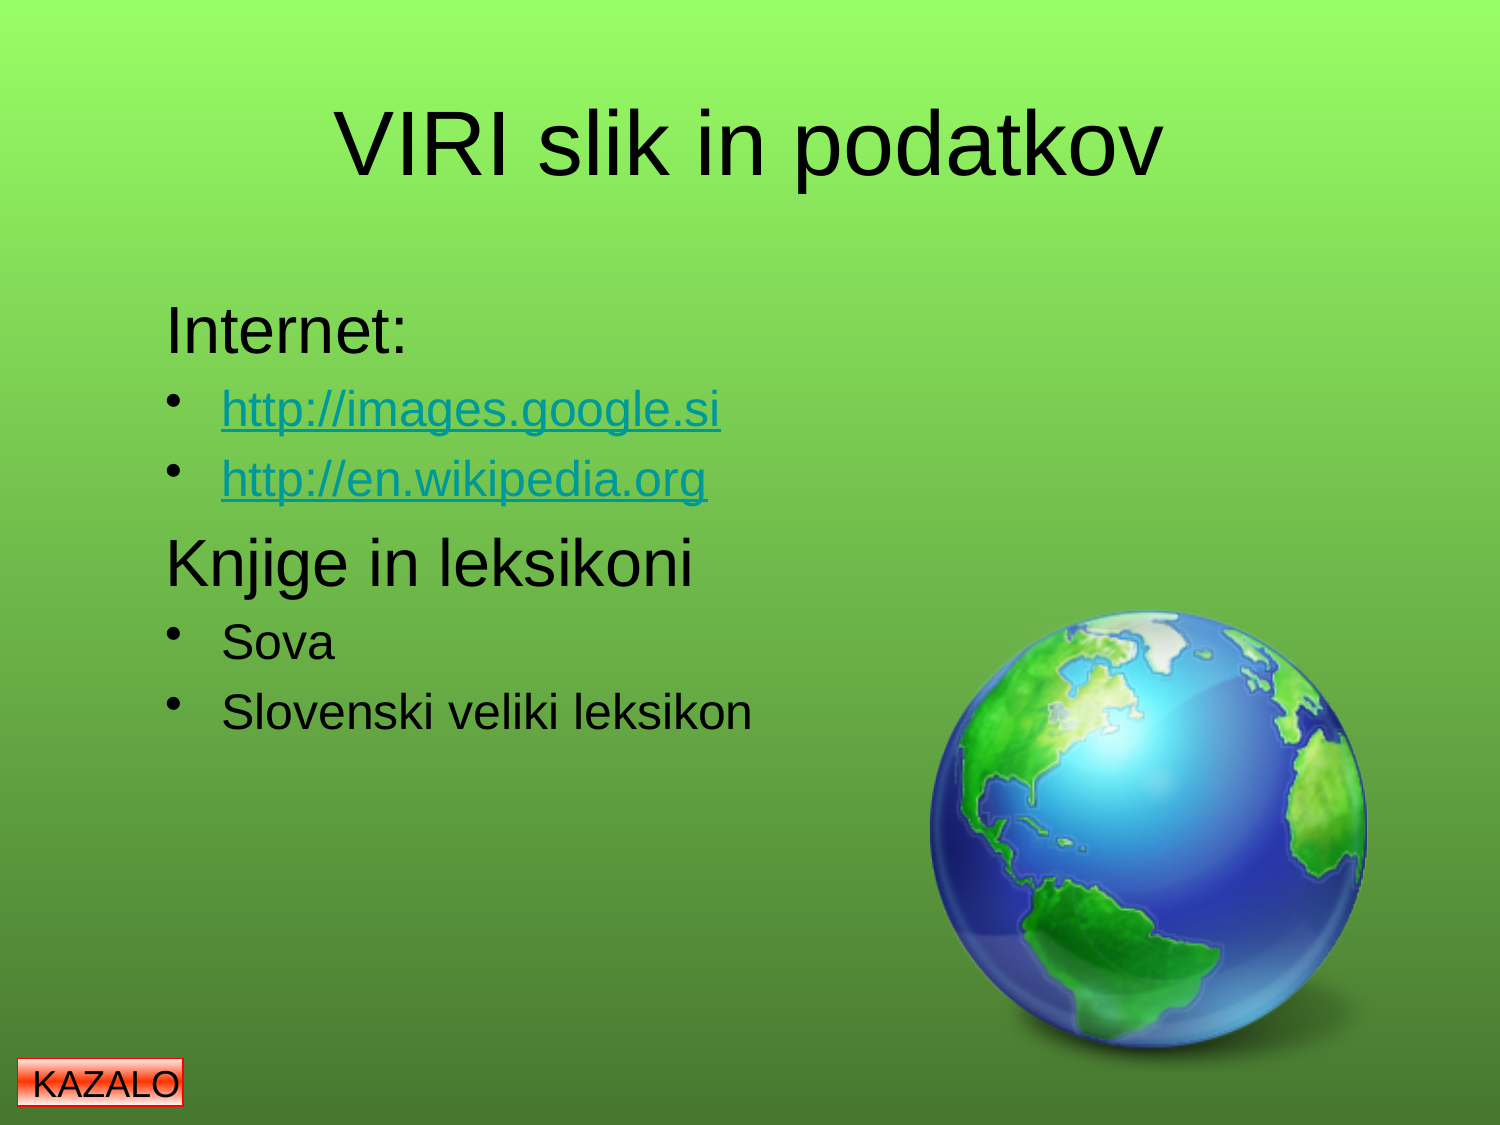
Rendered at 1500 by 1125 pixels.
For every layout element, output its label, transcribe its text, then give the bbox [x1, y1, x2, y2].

title VIRI slik in podatkov [75, 45, 1425, 233]
text_box KAZALO [17, 1058, 183, 1106]
picture [903, 609, 1399, 1089]
list Internet: http://images.google.si http://en.wikipedia.org Knjige in leksikoni Sova Slovenski veliki leksikon [150, 278, 1500, 1022]
